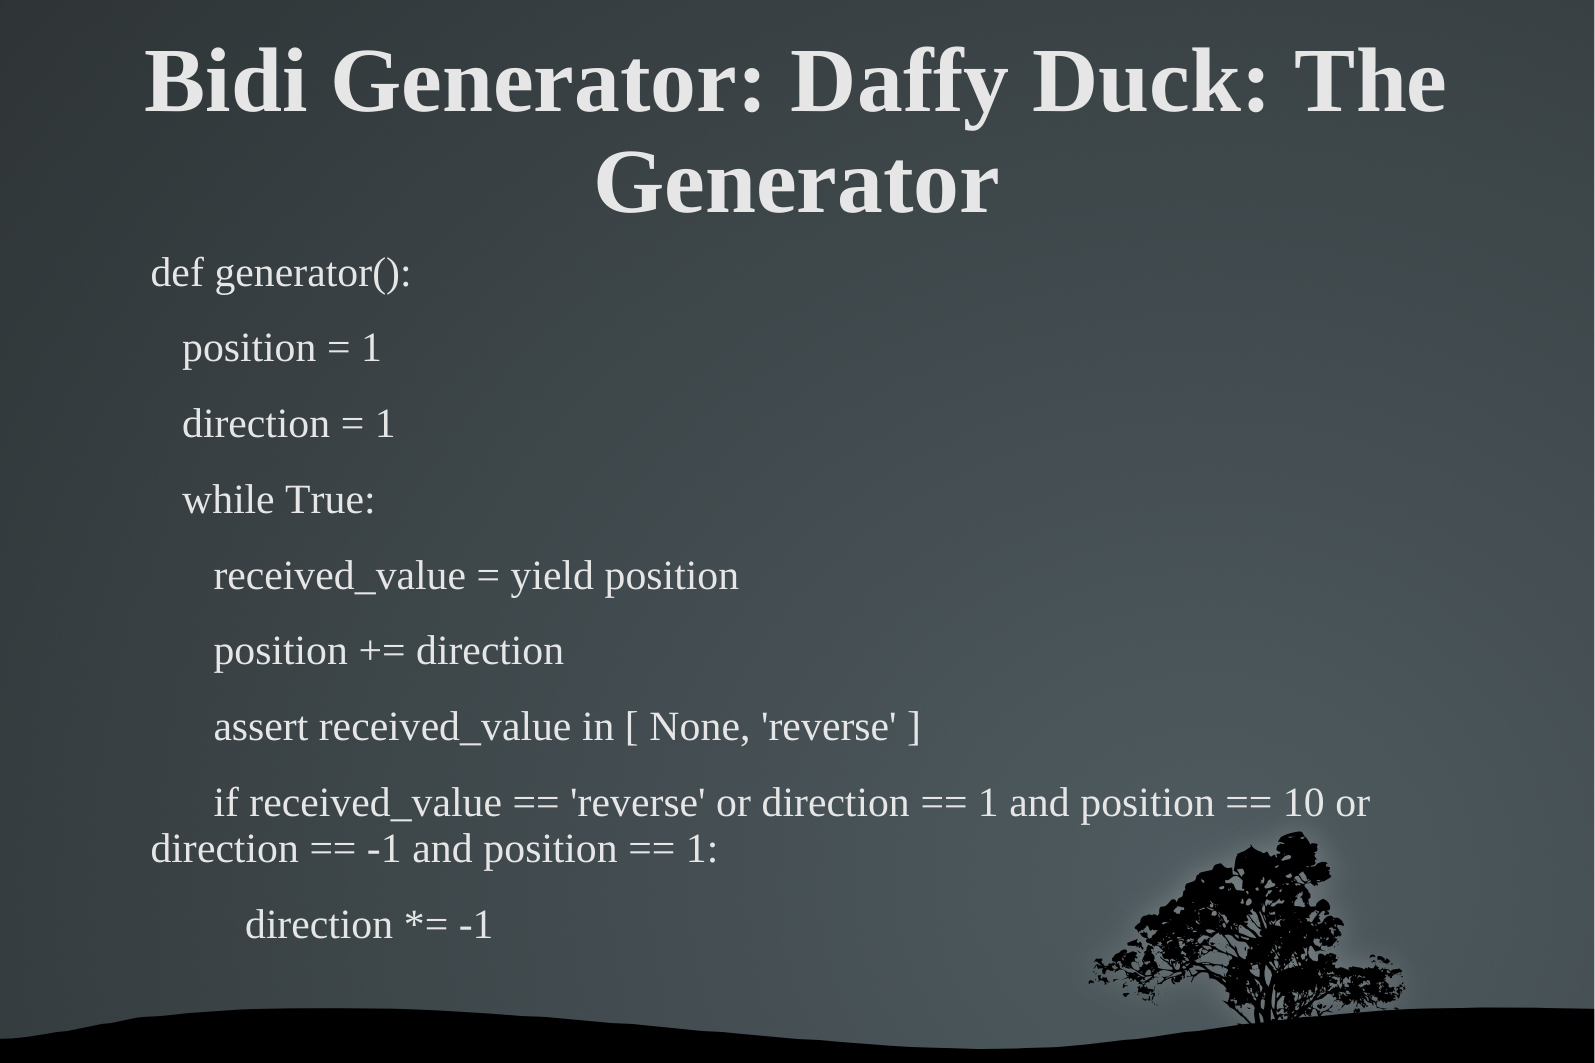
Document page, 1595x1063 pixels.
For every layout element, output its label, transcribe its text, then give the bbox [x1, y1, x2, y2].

picture [0, 0, 1595, 1063]
list def generator(): position = 1 direction = 1 while True: received_value = yield position position += direction assert received_value in [ None, 'reverse' ] if received_value == 'reverse' or direction == 1 and position == 10 or direction == -1 and position == 1: direction *= -1 [79, 248, 1515, 990]
title Bidi Generator: Daffy Duck: The Generator [79, 11, 1515, 248]
